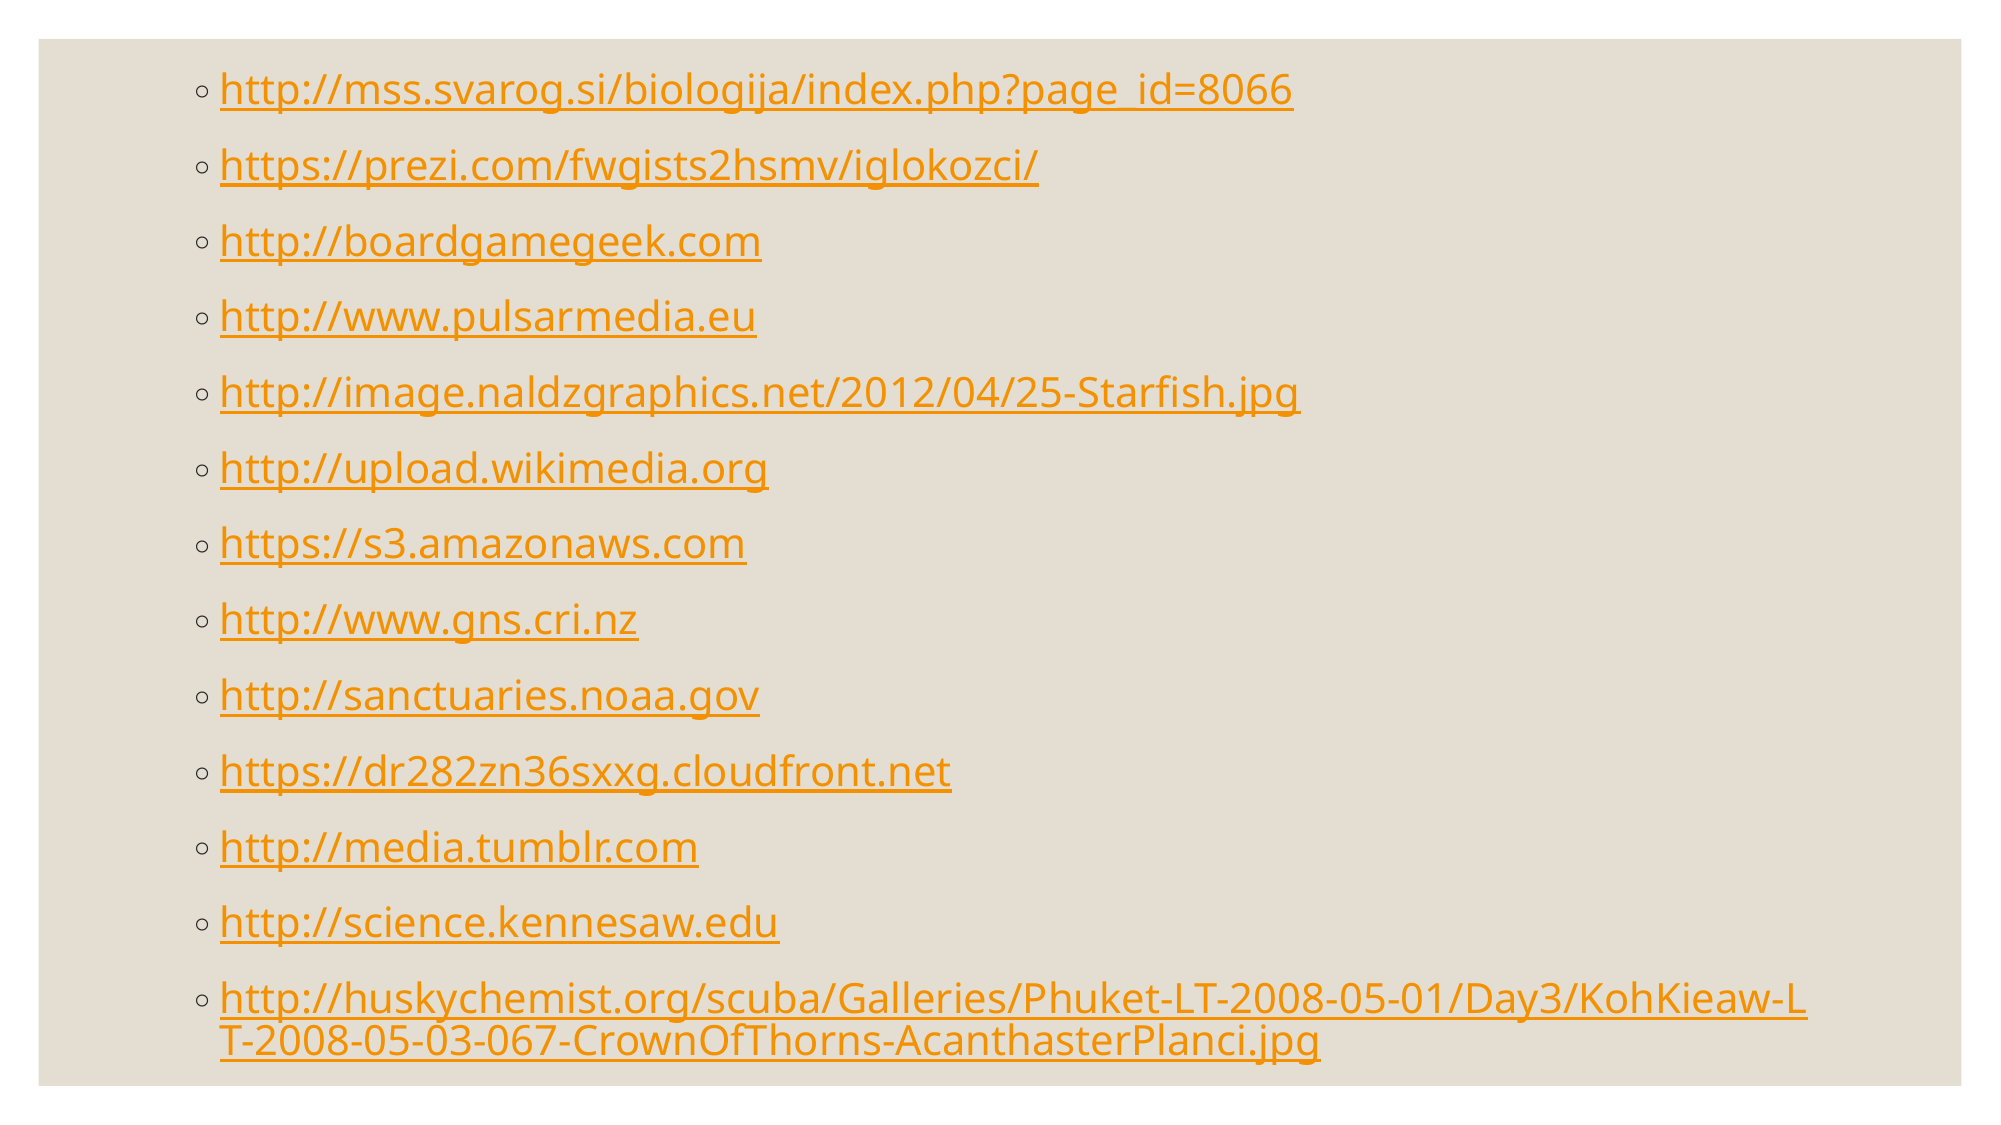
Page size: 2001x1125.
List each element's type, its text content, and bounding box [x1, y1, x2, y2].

list http://mss.svarog.si/biologija/index.php?page_id=8066 https://prezi.com/fwgists2hsmv/iglokozci/ http://boardgamegeek.com http://www.pulsarmedia.eu http://image.naldzgraphics.net/2012/04/25-Starfish.jpg http://upload.wikimedia.org https://s3.amazonaws.com http://www.gns.cri.nz http://sanctuaries.noaa.gov https://dr282zn36sxxg.cloudfront.net http://media.tumblr.com http://science.kennesaw.edu http://huskychemist.org/scuba/Galleries/Phuket-LT-2008-05-01/Day3/KohKieaw-LT-2008-05-03-067-CrownOfThorns-AcanthasterPlanci.jpg [174, 55, 1825, 1125]
